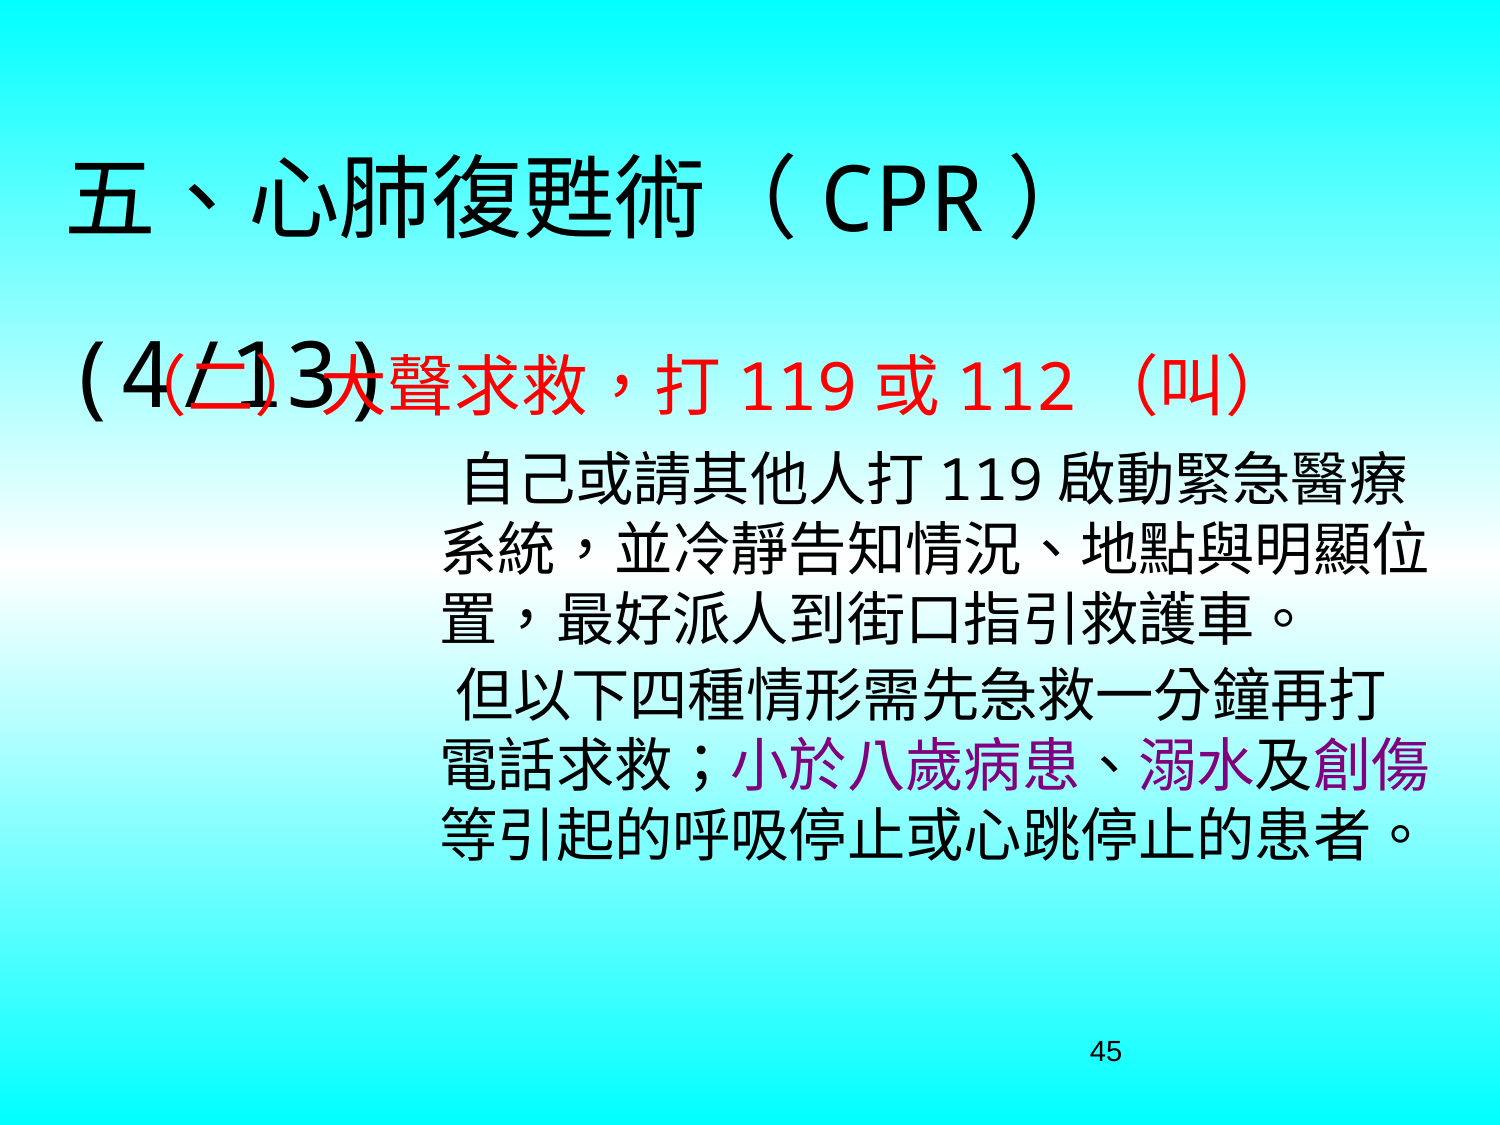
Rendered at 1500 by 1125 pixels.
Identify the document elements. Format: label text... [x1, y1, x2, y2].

text_box [1074, 1024, 1426, 1103]
list （二）大聲求救，打119或112（叫） 自己或請其他人打119啟動緊急醫療系統，並冷靜告知情況、地點與明顯位置，最好派人到街口指引救護車。 但以下四種情形需先急救一分鐘再打電話求救；小於八歲病患、溺水及創傷等引起的呼吸停止或心跳停止的患者。 [49, 288, 1451, 977]
title 五、心肺復甦術（CPR）(4/13) [49, 66, 1451, 254]
